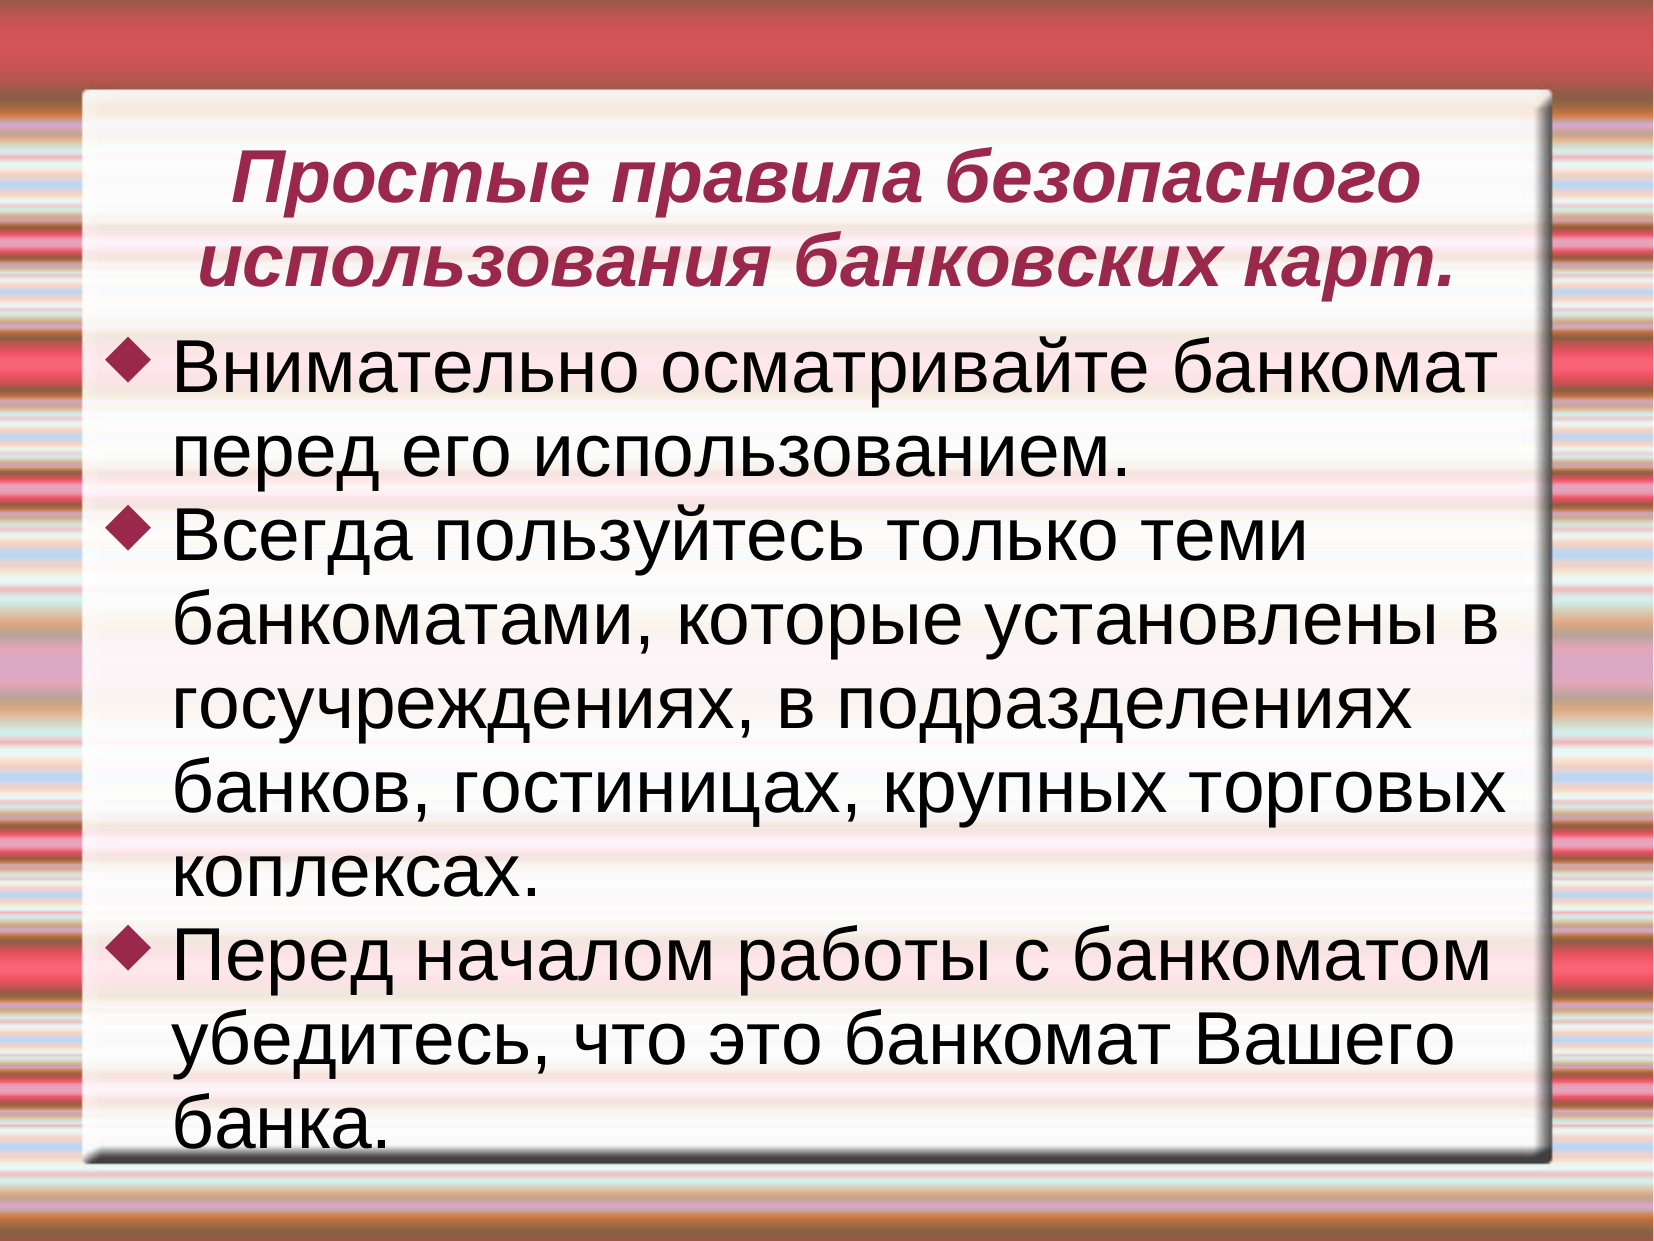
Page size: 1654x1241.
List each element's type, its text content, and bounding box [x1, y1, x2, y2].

picture [0, 0, 1654, 1241]
list Внимательно осматривайте банкомат перед его использованием. Всегда пользуйтесь только теми банкоматами, которые установлены в госучреждениях, в подразделениях банков, гостиницах, крупных торговых коплексах. Перед началом работы с банкоматом убедитесь, что это банкомат Вашего банка. [88, 324, 1516, 1207]
title Простые правила безопасного использования банковских карт. [121, 92, 1534, 345]
